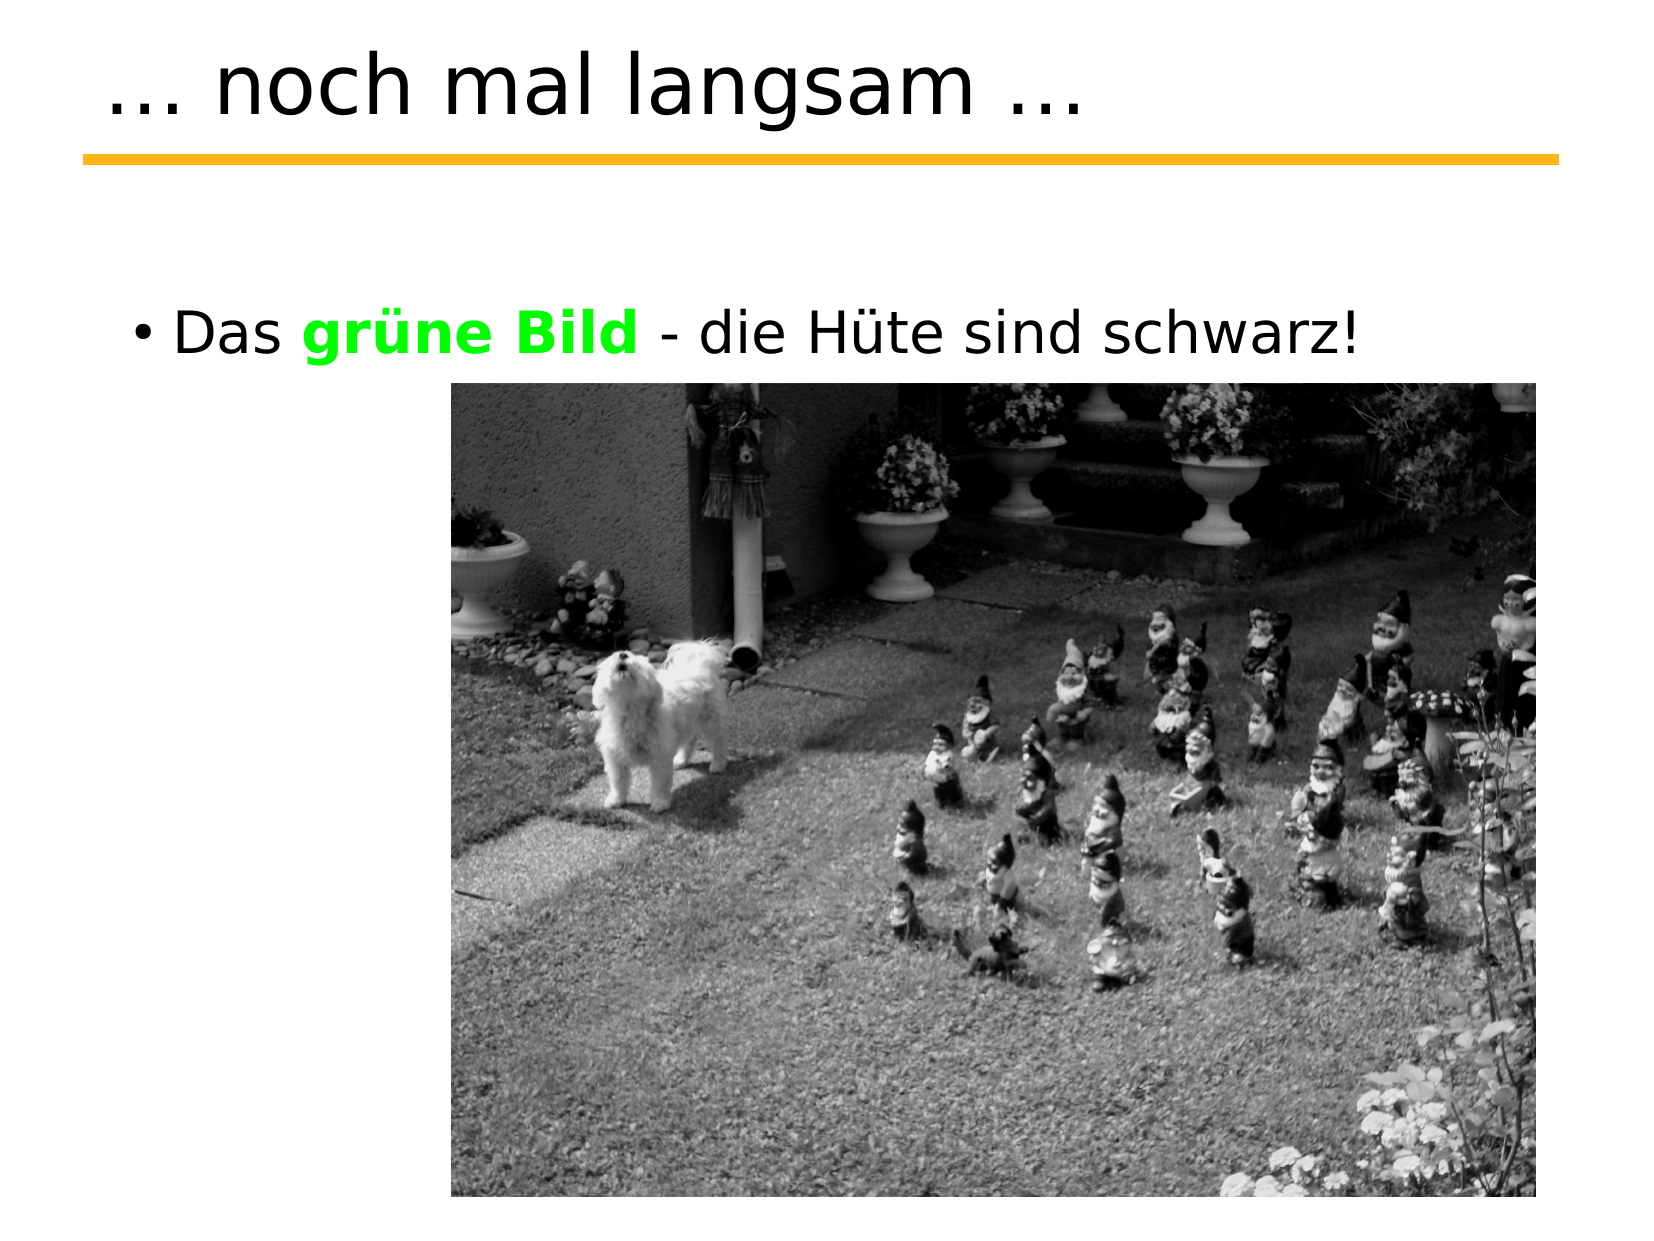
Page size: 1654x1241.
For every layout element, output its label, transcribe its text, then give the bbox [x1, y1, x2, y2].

title … noch mal langsam … [88, 29, 1506, 142]
picture [451, 383, 1536, 1197]
text_box Das grüne Bild - die Hüte sind schwarz! [118, 258, 1536, 342]
